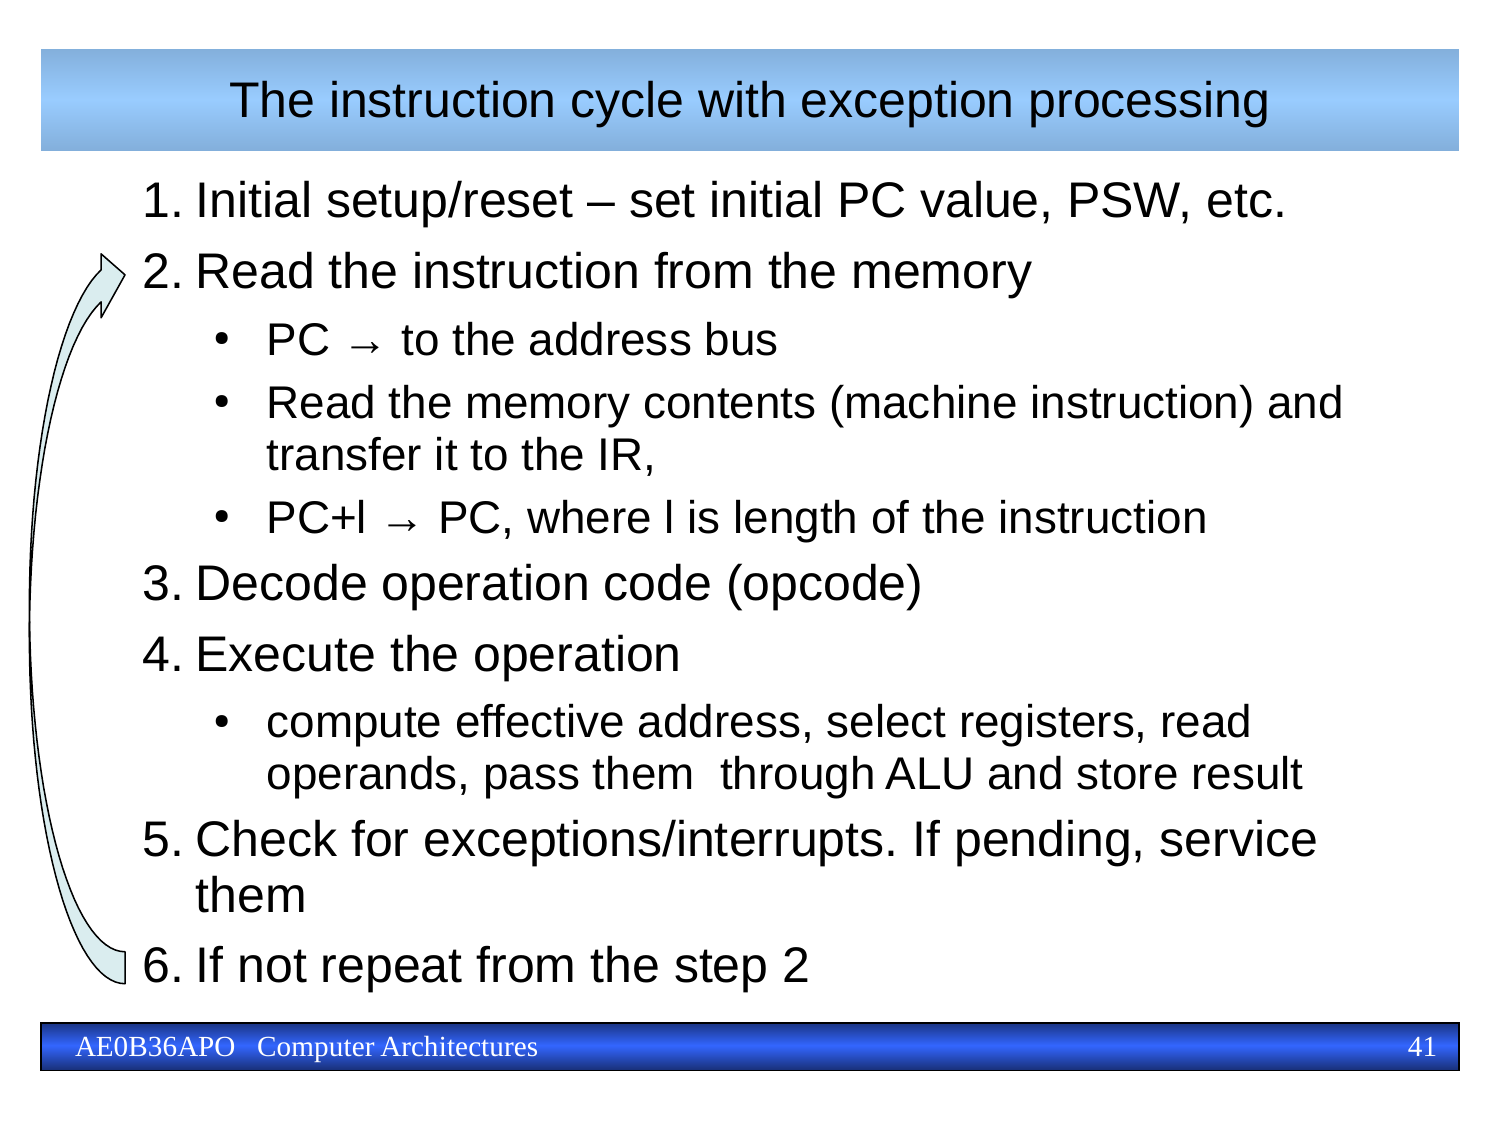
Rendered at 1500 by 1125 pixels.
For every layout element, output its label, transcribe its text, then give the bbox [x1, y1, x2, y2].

text_box [29, 253, 126, 984]
title The instruction cycle with exception processing [41, 49, 1459, 151]
list Initial setup/reset – set initial PC value, PSW, etc. Read the instruction from the memory PC → to the address bus Read the memory contents (machine instruction) and transfer it to the IR, PC+l → PC, where l is length of the instruction Decode operation code (opcode) Execute the operation compute effective address, select registers, read operands, pass them through ALU and store result Check for exceptions/interrupts. If pending, service them If not repeat from the step 2 [124, 172, 1438, 1000]
